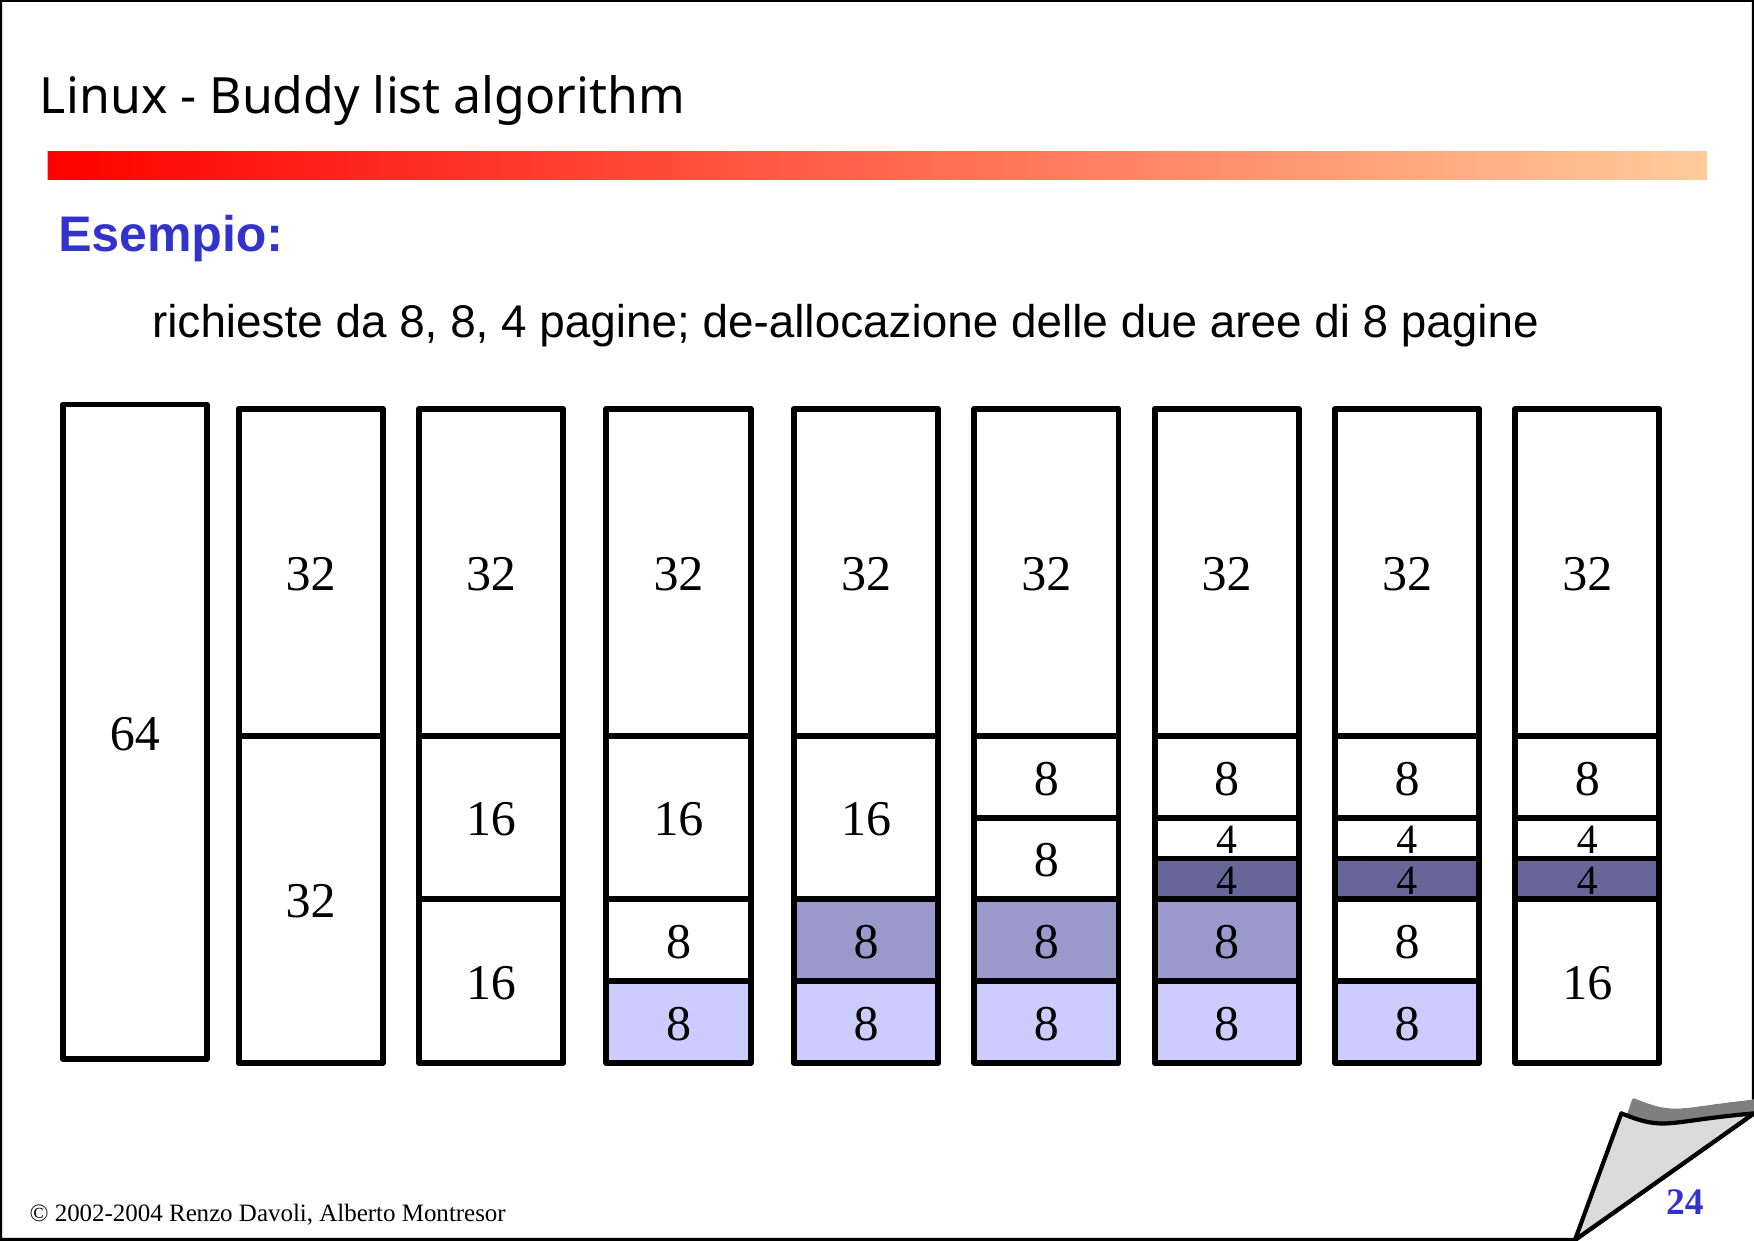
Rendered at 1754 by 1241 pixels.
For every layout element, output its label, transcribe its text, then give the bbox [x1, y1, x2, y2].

text_box 8 [974, 900, 1119, 981]
list Esempio: richieste da 8, 8, 4 pagine; de-allocazione delle due aree di 8 pagine [58, 206, 1696, 815]
text_box 8 [1154, 899, 1299, 981]
text_box 8 [606, 900, 751, 981]
text_box 32 [974, 408, 1119, 735]
text_box 8 [793, 981, 939, 1063]
text_box 4 [1154, 858, 1299, 899]
text_box 32 [793, 408, 939, 736]
text_box 8 [1154, 735, 1299, 818]
text_box 32 [238, 735, 383, 1063]
text_box 16 [1515, 899, 1660, 1063]
text_box 8 [974, 981, 1119, 1063]
text_box 4 [1515, 858, 1660, 899]
text_box 8 [1334, 899, 1480, 981]
text_box 4 [1334, 858, 1480, 899]
text_box 8 [1334, 981, 1480, 1063]
text_box 32 [1154, 408, 1299, 735]
text_box 32 [606, 408, 751, 736]
text_box 32 [418, 408, 564, 736]
text_box 32 [1334, 408, 1480, 735]
title Linux - Buddy list algorithm [40, 49, 1714, 144]
text_box 64 [62, 404, 207, 1059]
text_box 16 [606, 736, 751, 900]
text_box 16 [418, 899, 564, 1063]
text_box 32 [1515, 408, 1660, 735]
text_box 16 [418, 736, 564, 899]
text_box 4 [1154, 818, 1299, 858]
text_box 16 [793, 736, 939, 900]
text_box 8 [974, 817, 1119, 900]
text_box 4 [1334, 818, 1480, 858]
text_box 8 [1154, 981, 1299, 1063]
text_box 32 [238, 408, 383, 735]
text_box 8 [1334, 735, 1480, 818]
text_box 8 [793, 900, 939, 981]
text_box 8 [1515, 735, 1660, 818]
text_box 8 [606, 981, 751, 1063]
text_box 4 [1515, 818, 1660, 858]
text_box 8 [974, 735, 1119, 817]
